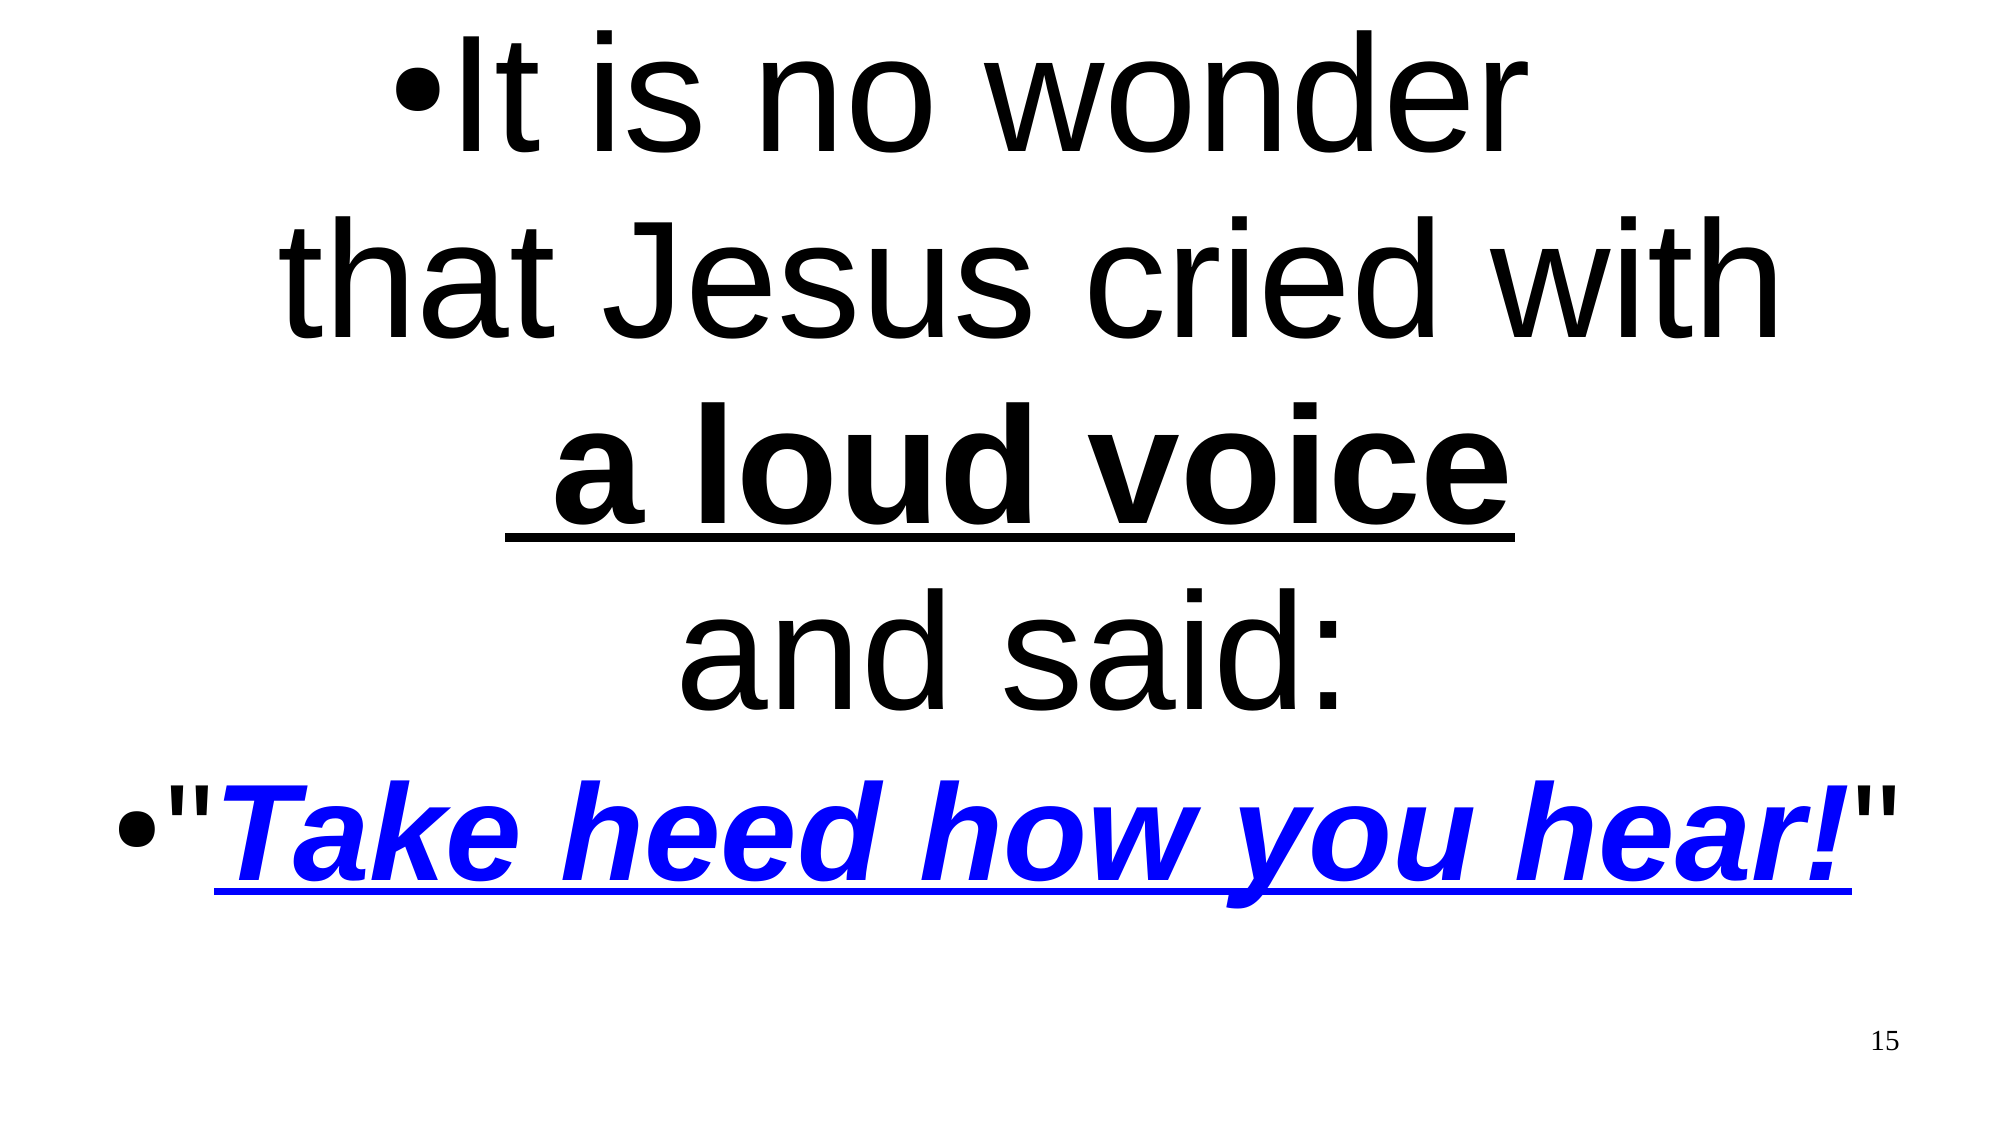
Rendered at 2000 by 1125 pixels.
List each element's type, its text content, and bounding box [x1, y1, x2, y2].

list It is no wonder that Jesus cried with a loud voice and said: "Take heed how you hear!" [0, 0, 1996, 1123]
